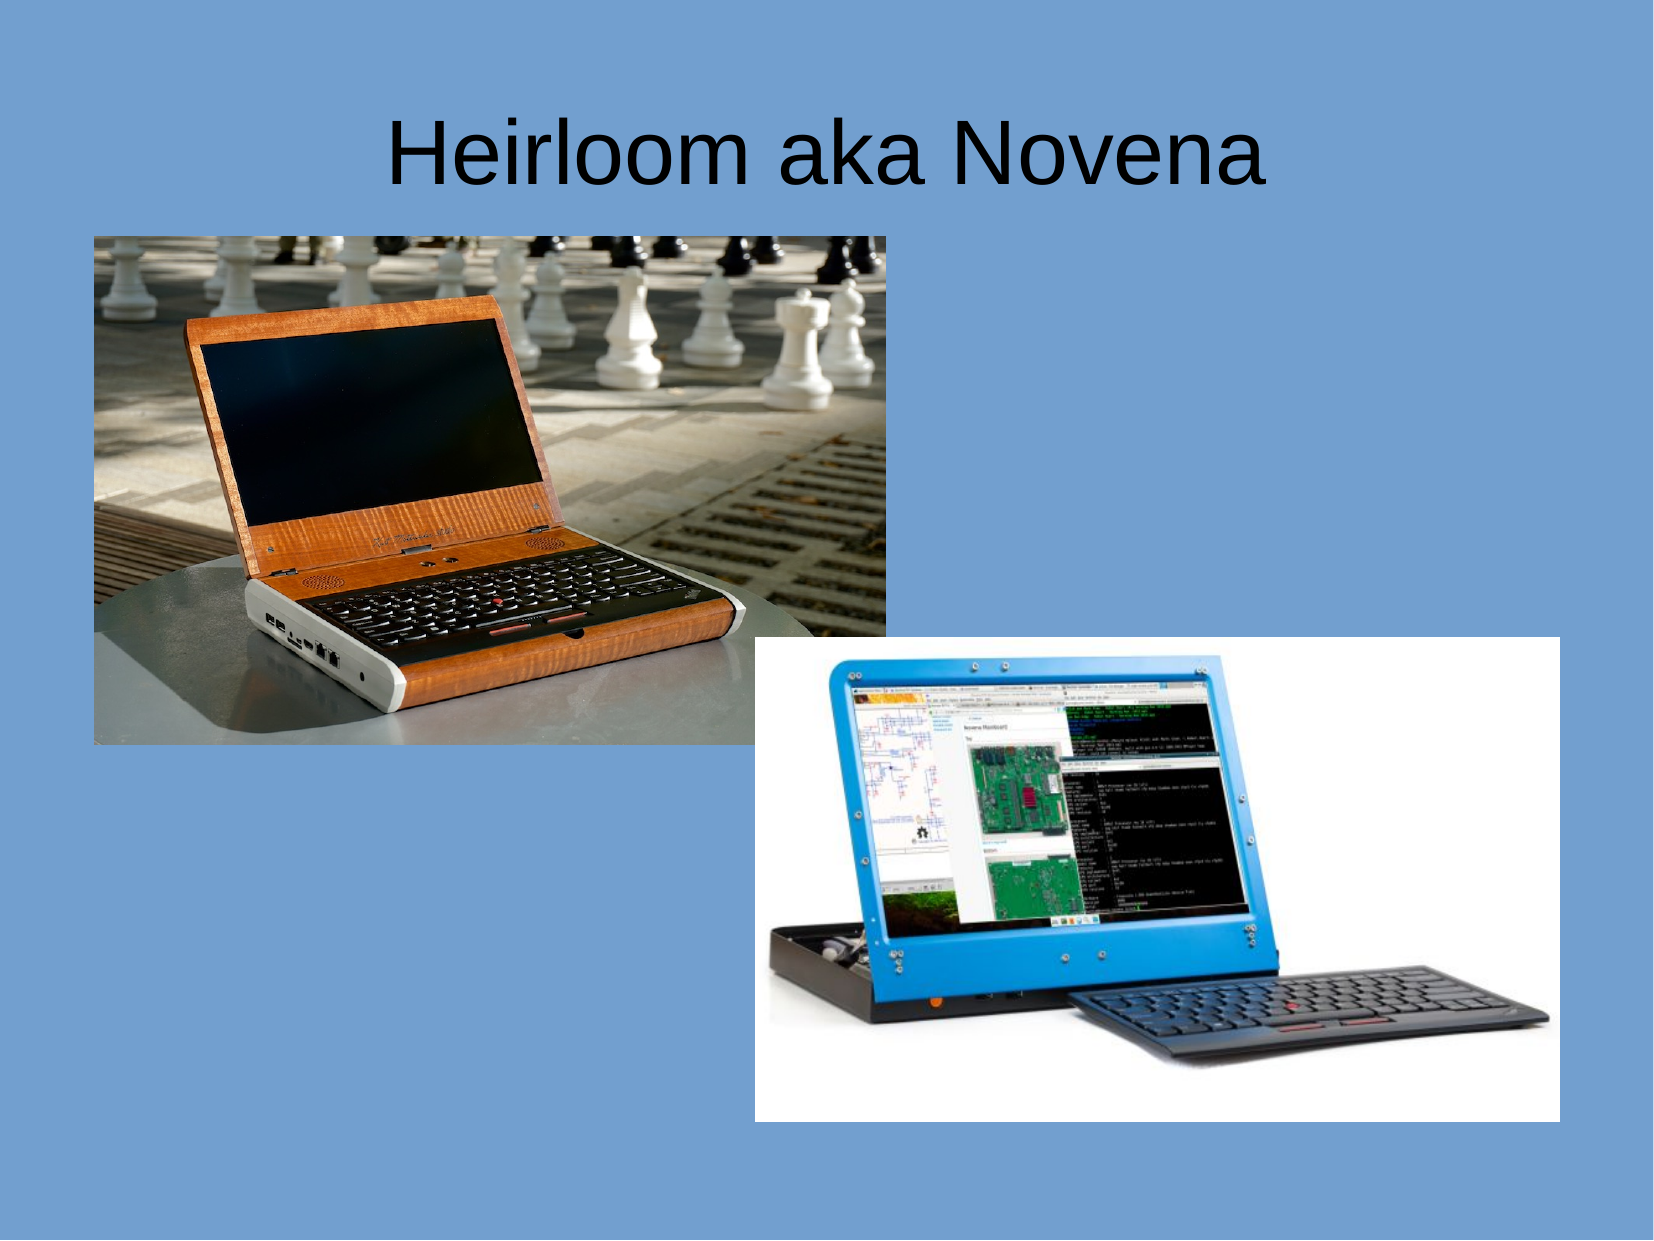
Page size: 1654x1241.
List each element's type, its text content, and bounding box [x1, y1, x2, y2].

title Heirloom aka Novena [82, 49, 1571, 257]
picture [94, 236, 1560, 1123]
